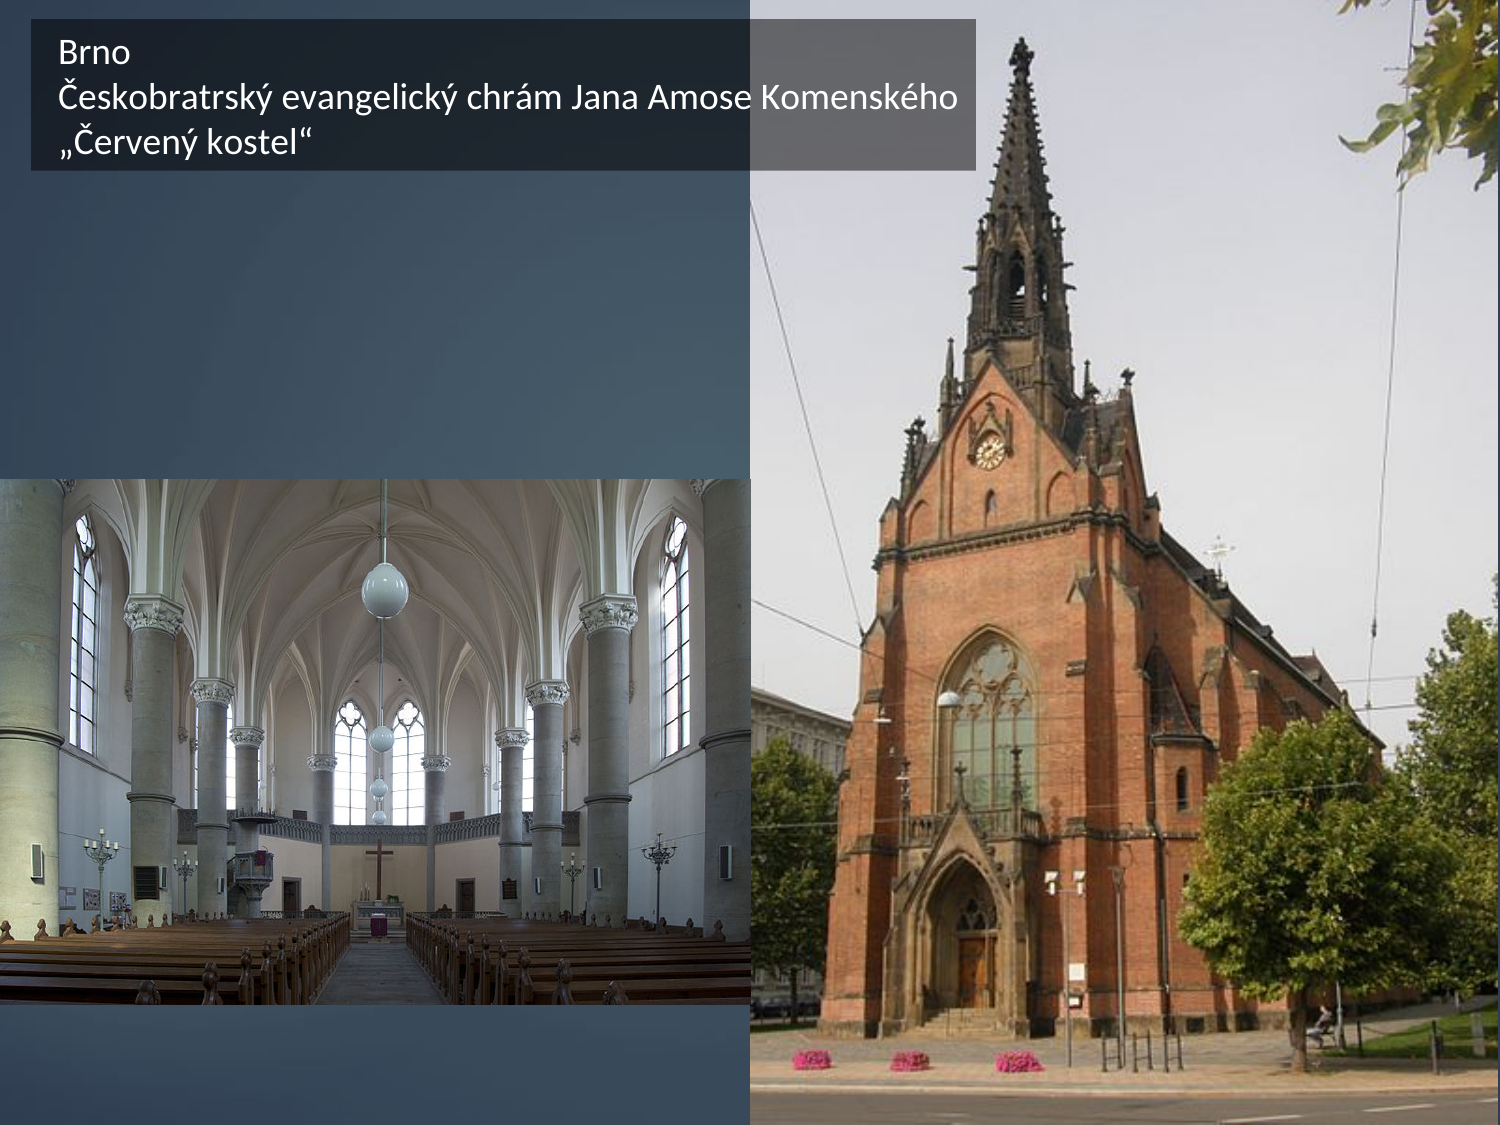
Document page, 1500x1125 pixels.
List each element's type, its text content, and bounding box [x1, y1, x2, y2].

text_box Brno Českobratrský evangelický chrám Jana Amose Komenského „Červený kostel“ [43, 18, 975, 170]
text_box [31, 19, 976, 171]
picture [0, 0, 1500, 1125]
